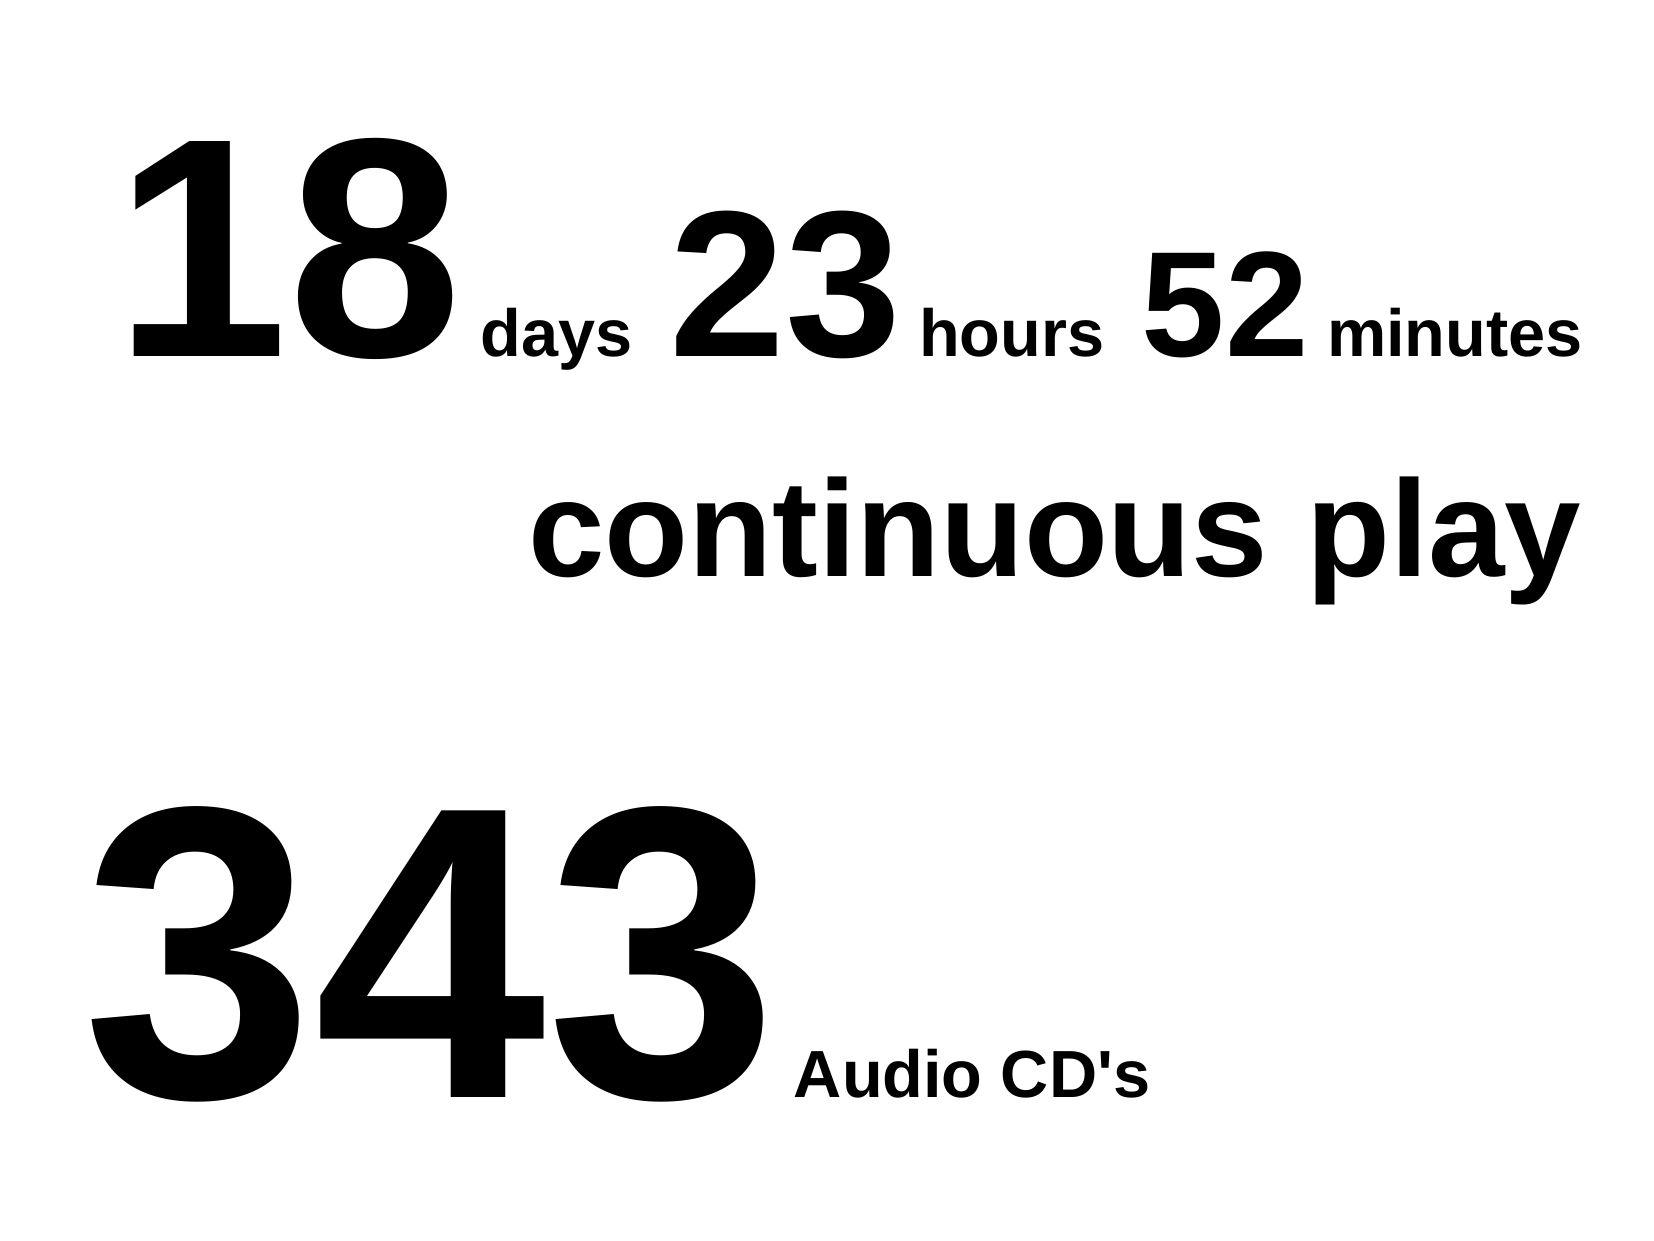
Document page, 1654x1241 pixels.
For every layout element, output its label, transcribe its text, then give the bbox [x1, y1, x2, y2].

list 18 days 23 hours 52 minutes continuous play 343 Audio CD's [82, 72, 1583, 1186]
